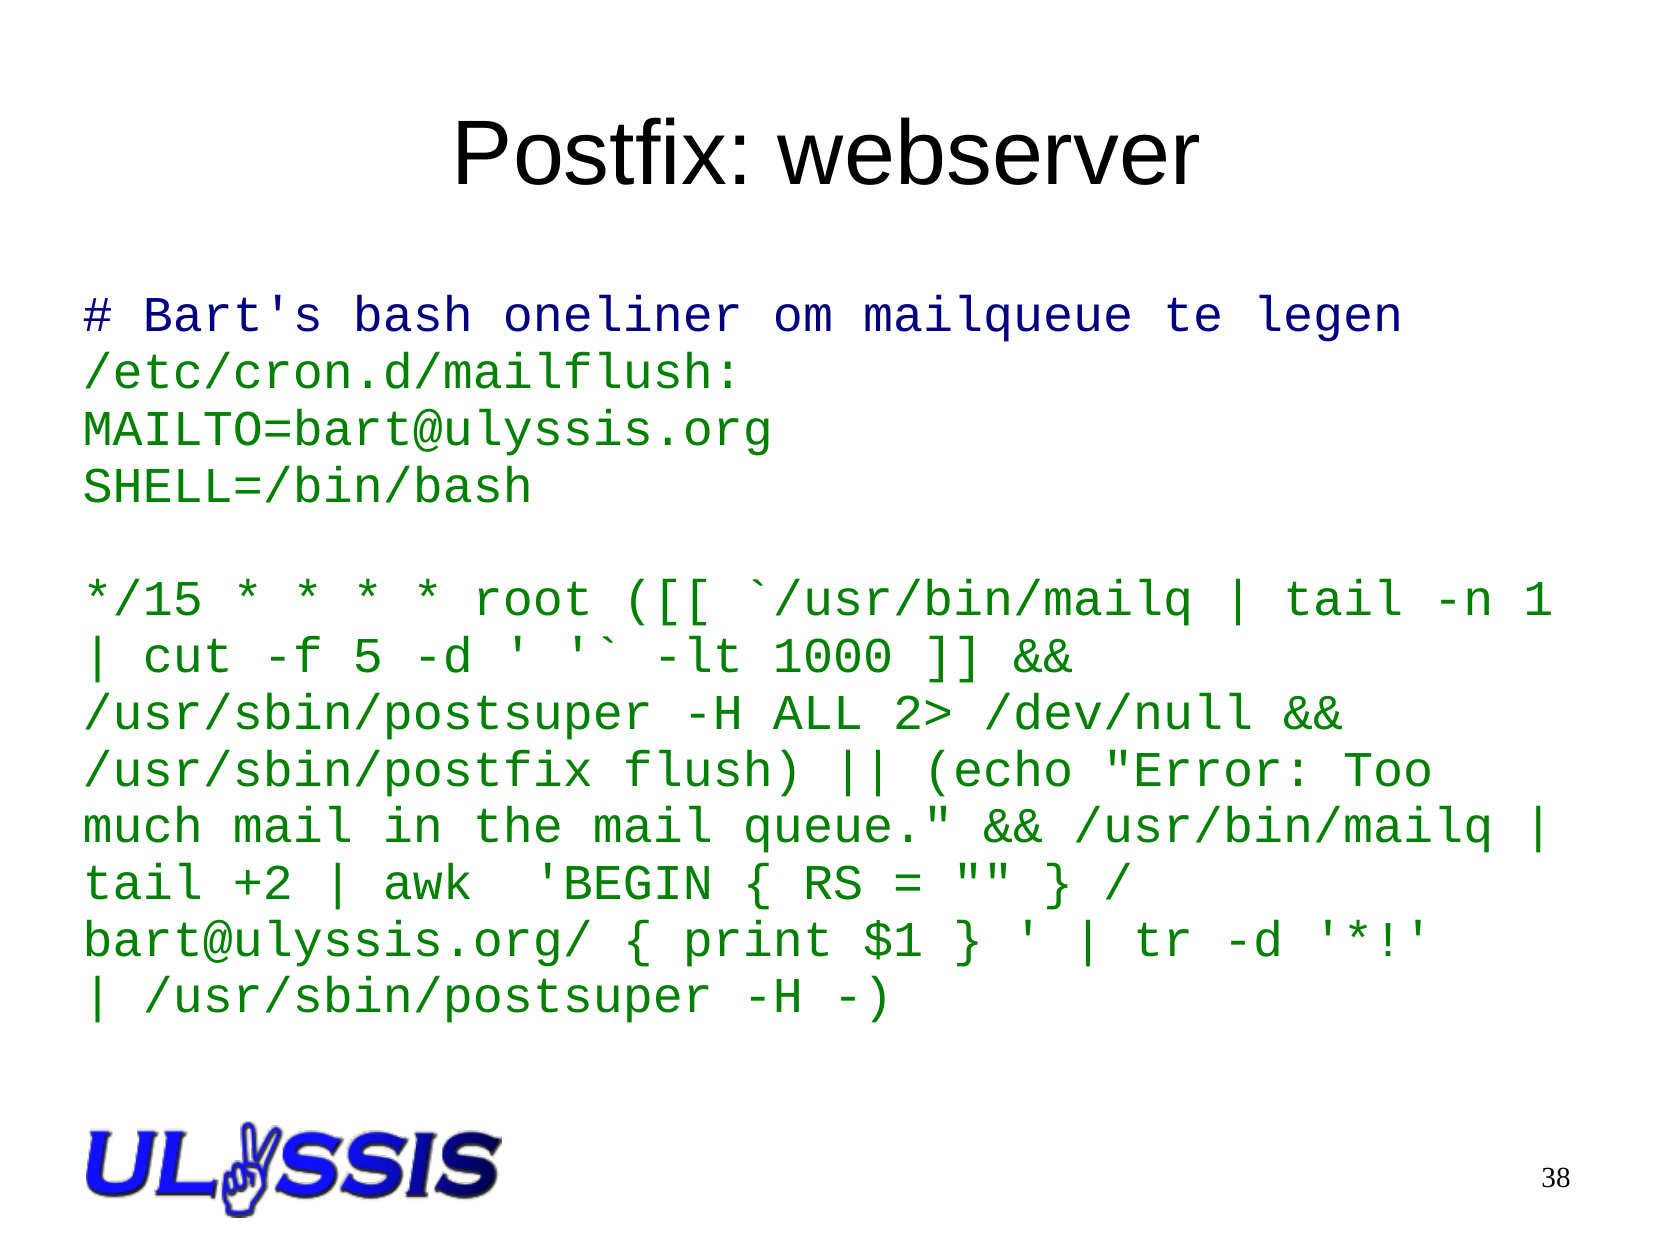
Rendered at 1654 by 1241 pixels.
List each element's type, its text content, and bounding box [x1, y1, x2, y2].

title Postfix: webserver [82, 56, 1571, 250]
picture [86, 1121, 502, 1218]
list # Bart's bash oneliner om mailqueue te legen /etc/cron.d/mailflush: MAILTO=bart@ulyssis.org SHELL=/bin/bash */15 * * * * root ([[ `/usr/bin/mailq | tail -n 1 | cut -f 5 -d ' '` -lt 1000 ]] && /usr/sbin/postsuper -H ALL 2> /dev/null && /usr/sbin/postfix flush) || (echo "Error: Too much mail in the mail queue." && /usr/bin/mailq | tail +2 | awk 'BEGIN { RS = "" } / bart@ulyssis.org/ { print $1 } ' | tr -d '*!' | /usr/sbin/postsuper -H -) [82, 290, 1571, 1094]
